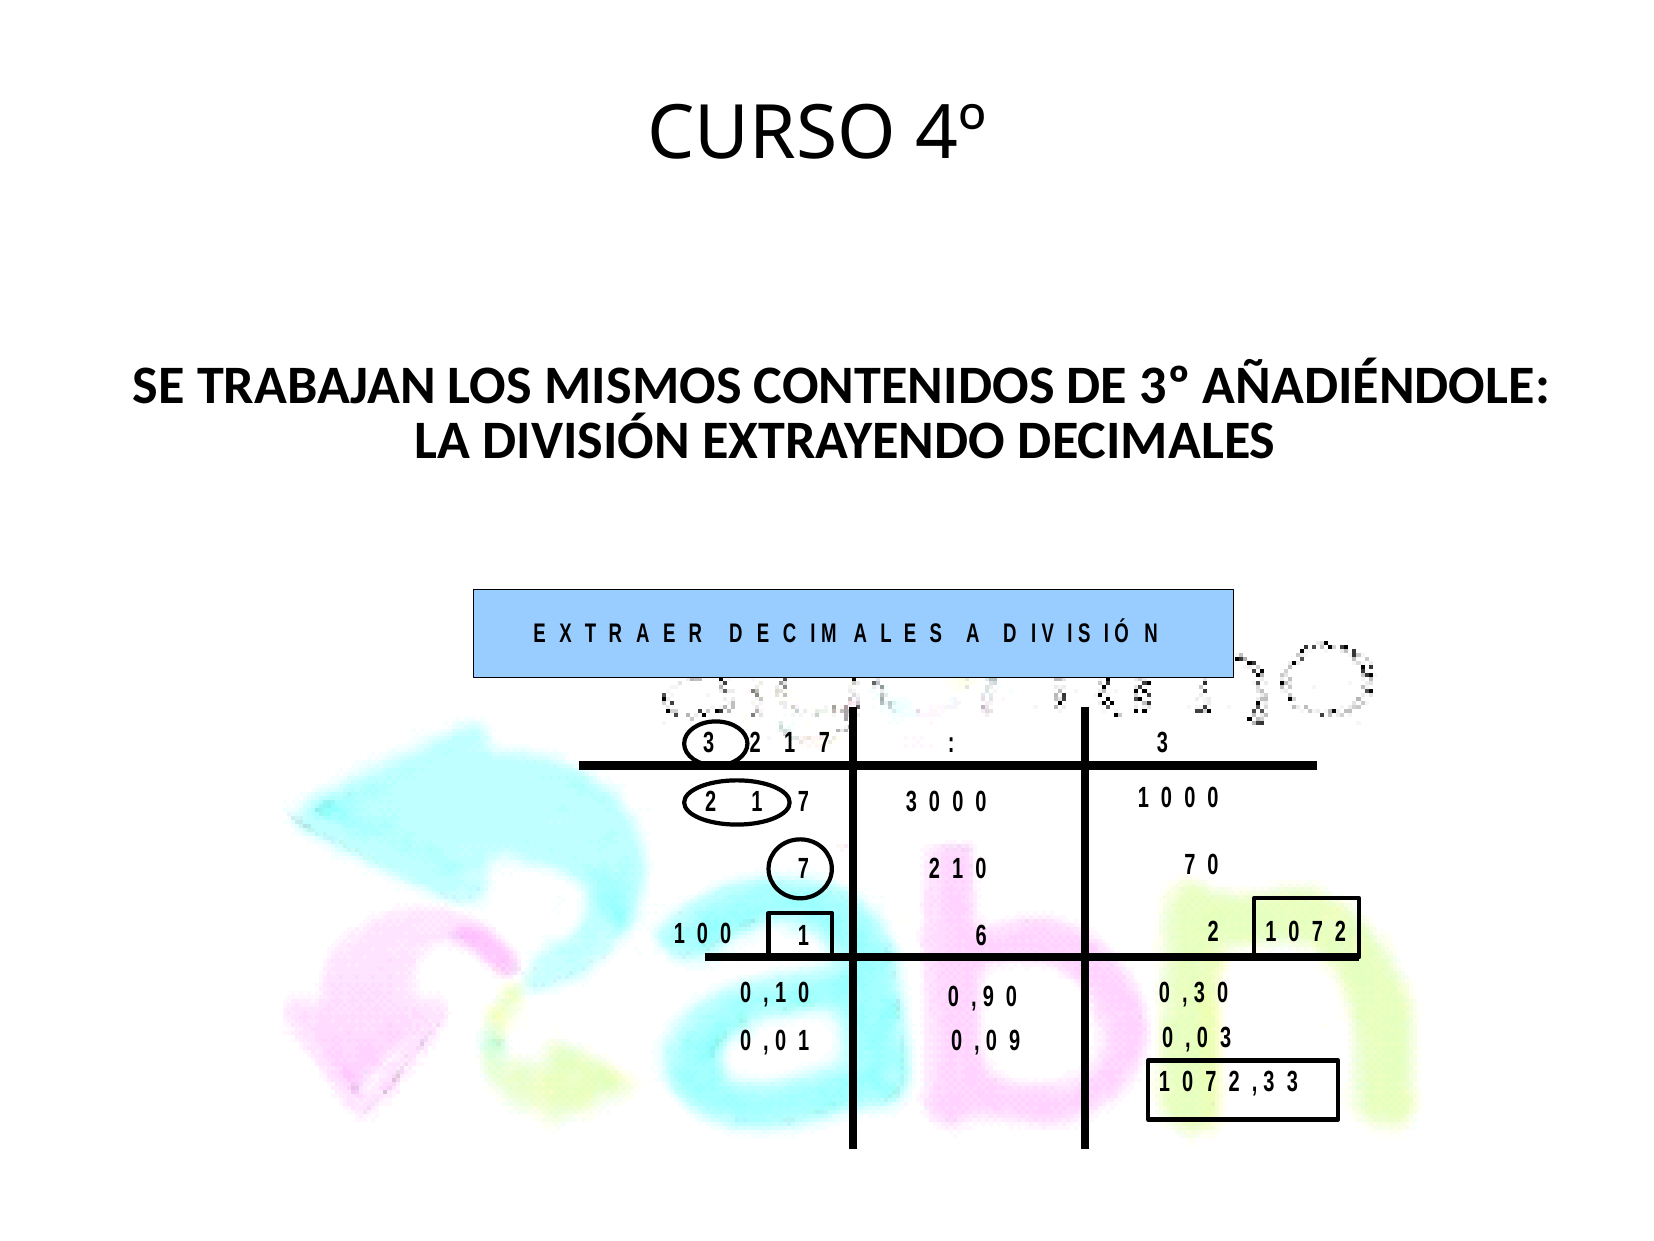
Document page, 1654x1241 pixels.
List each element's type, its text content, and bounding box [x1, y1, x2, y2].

text_box SE TRABAJAN LOS MISMOS CONTENIDOS DE 3º AÑADIÉNDOLE: LA DIVISIÓN EXTRAYENDO DECIMALES [118, 355, 1619, 504]
picture [283, 574, 1465, 1193]
text_box CURSO 4º [632, 70, 1063, 265]
